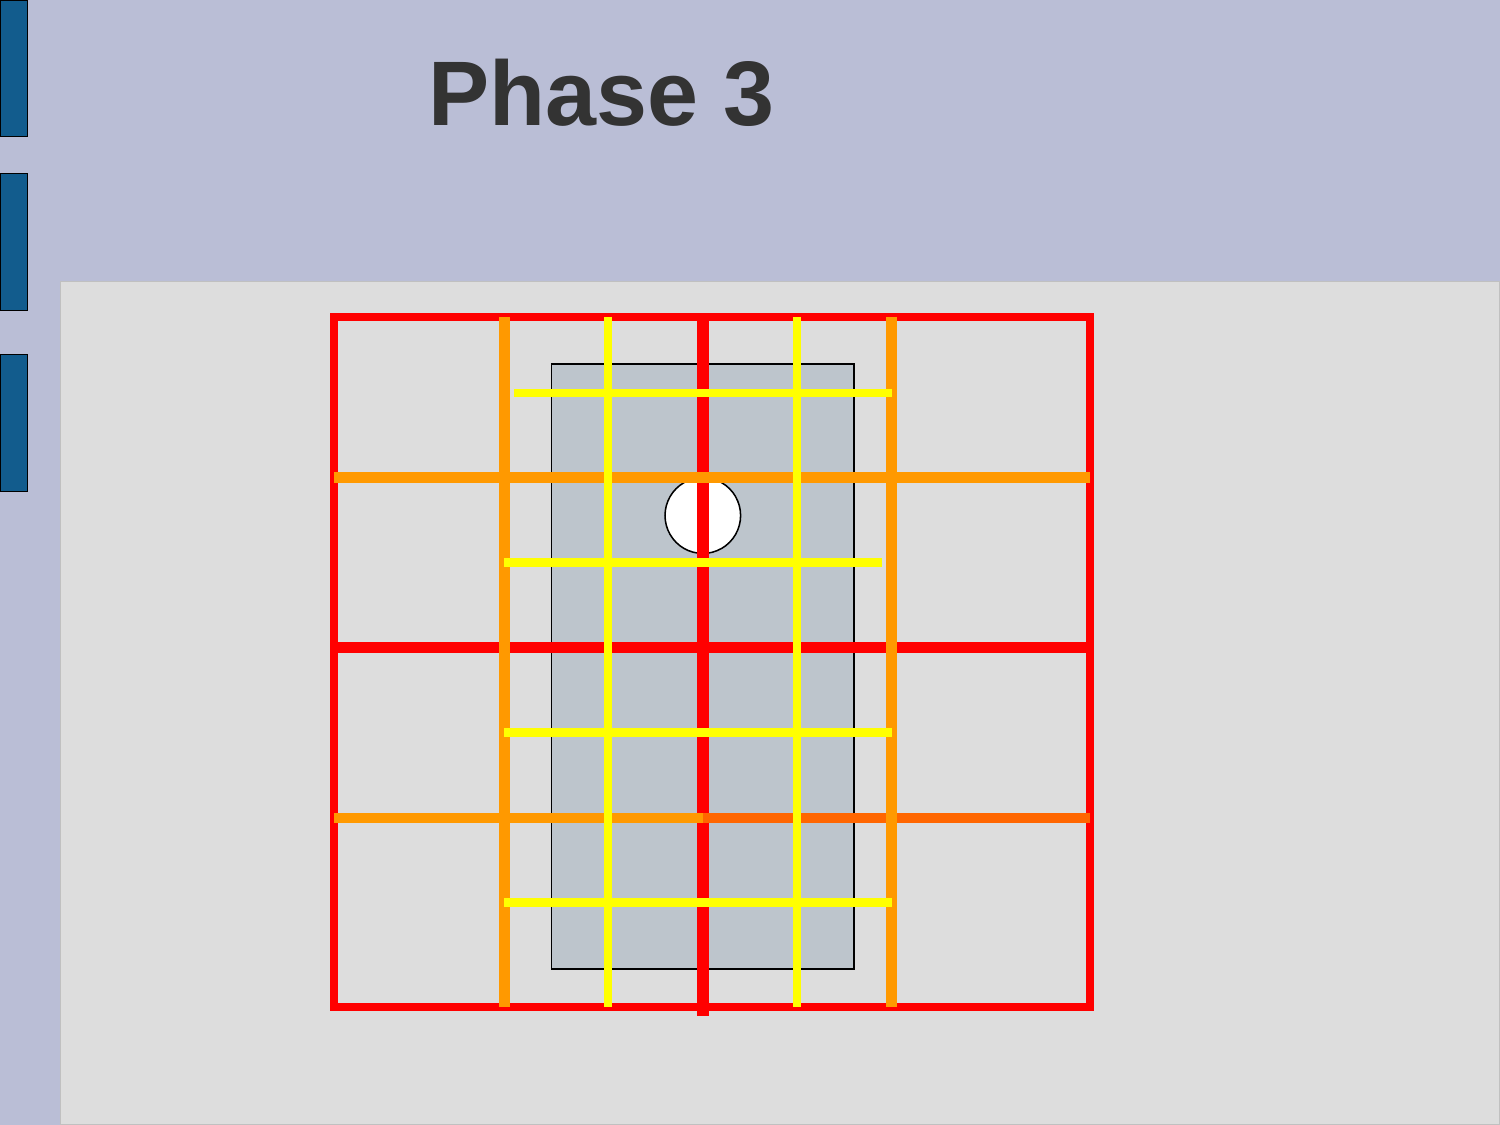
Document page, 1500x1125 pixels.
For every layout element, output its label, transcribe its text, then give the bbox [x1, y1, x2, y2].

text_box [612, 737, 697, 813]
text_box [709, 907, 793, 970]
text_box [709, 567, 793, 642]
text_box [709, 364, 793, 389]
text_box [551, 483, 604, 558]
text_box [551, 567, 604, 642]
text_box [709, 397, 793, 472]
text_box [709, 737, 793, 813]
text_box [551, 653, 604, 728]
text_box [612, 364, 697, 389]
text_box [612, 483, 697, 558]
text_box [612, 823, 697, 898]
text_box [551, 737, 604, 813]
title Phase 3 [0, 0, 1204, 188]
text_box [801, 823, 854, 898]
text_box [801, 907, 854, 970]
text_box [801, 397, 854, 472]
text_box [551, 907, 604, 970]
text_box [612, 653, 697, 728]
text_box [801, 567, 854, 642]
text_box [551, 364, 604, 389]
text_box [551, 823, 604, 898]
text_box [551, 397, 604, 472]
text_box [801, 653, 854, 728]
text_box [801, 364, 854, 389]
text_box [612, 907, 697, 970]
text_box [801, 737, 854, 813]
text_box [612, 397, 697, 472]
text_box [709, 823, 793, 898]
text_box [709, 653, 793, 728]
text_box [709, 483, 793, 558]
text_box [612, 567, 697, 642]
text_box [801, 483, 854, 558]
